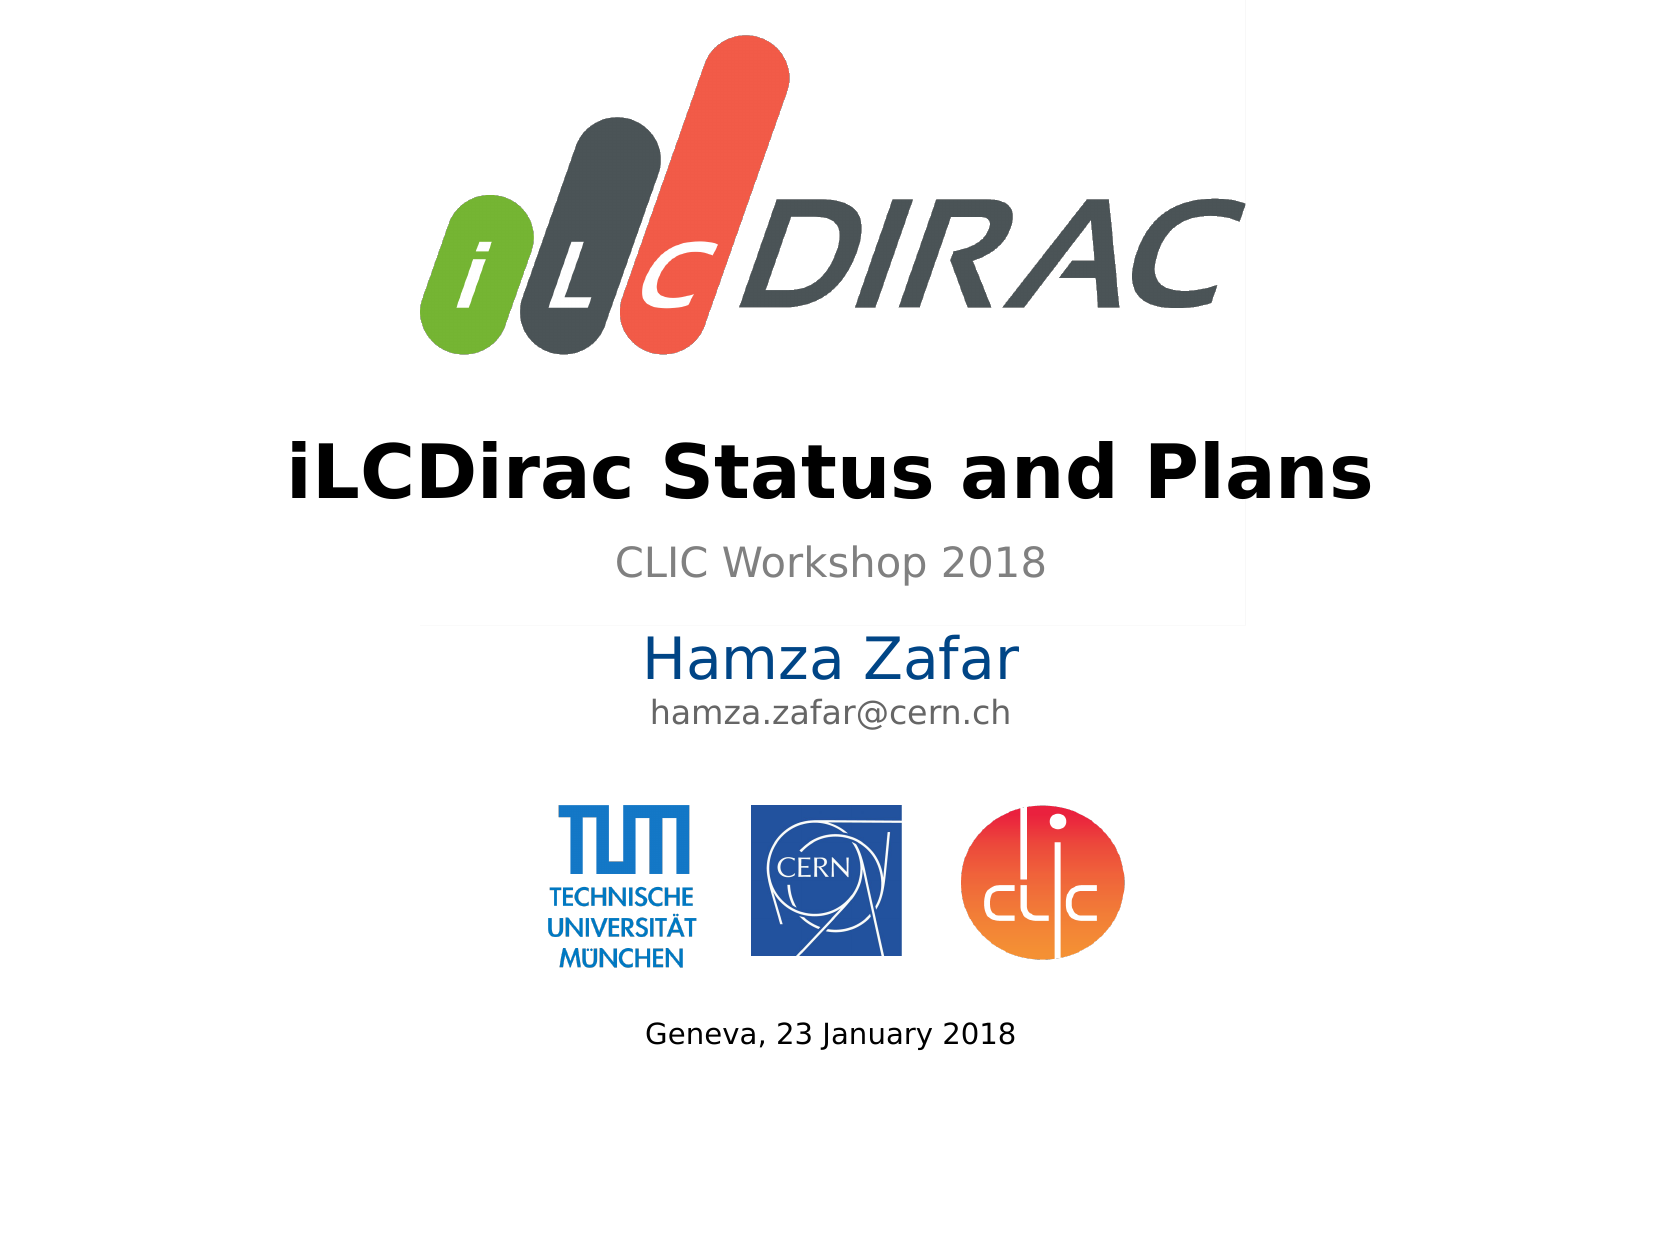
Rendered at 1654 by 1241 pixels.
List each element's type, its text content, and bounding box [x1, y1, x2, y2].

picture [751, 805, 902, 956]
text_box Hamza Zafar hamza.zafar@cern.ch [86, 587, 1576, 770]
picture [919, 766, 1165, 997]
text_box CLIC Workshop 2018 [86, 525, 1576, 587]
subtitle iLCDirac Status and Plans [86, 375, 420, 525]
picture [420, 0, 1246, 525]
subtitle iLCDirac Status and Plans [1246, 375, 1576, 525]
picture [548, 801, 699, 978]
text_box Geneva, 23 January 2018 [86, 997, 1576, 1073]
